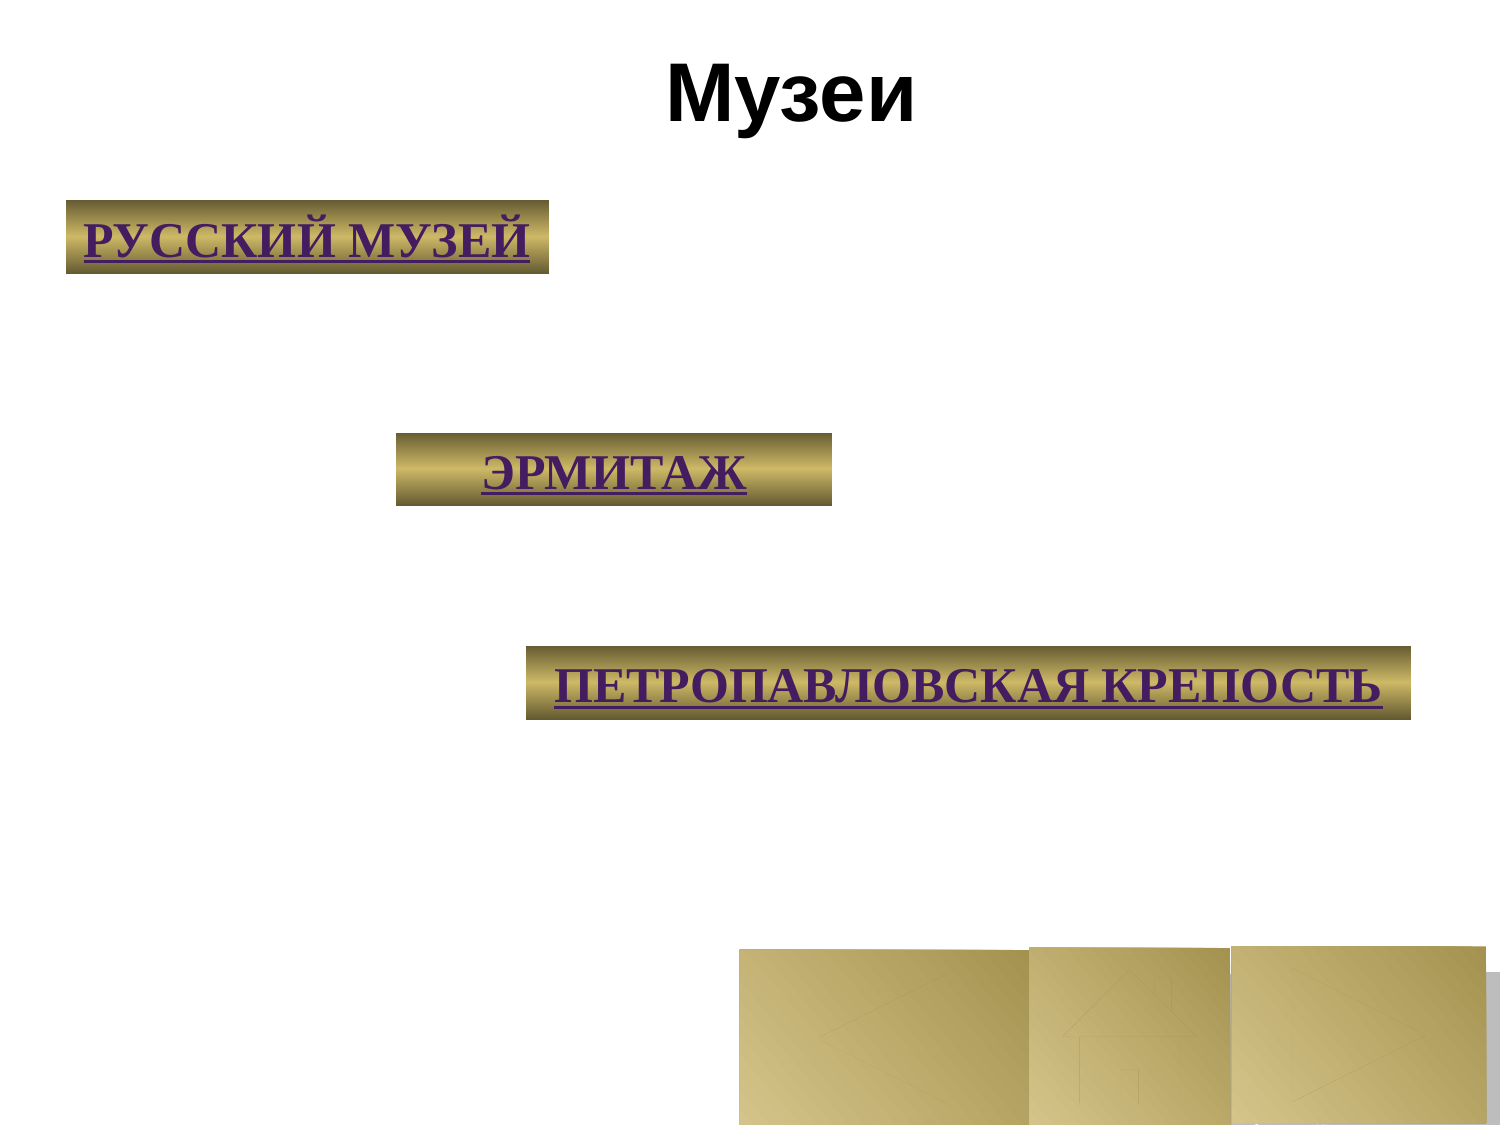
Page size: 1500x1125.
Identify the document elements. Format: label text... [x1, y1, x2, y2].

text_box ПЕТРОПАВЛОВСКАЯ КРЕПОСТЬ [526, 645, 1412, 720]
text_box ЭРМИТАЖ [396, 432, 833, 507]
text_box [739, 946, 1487, 1125]
title Музеи [116, 30, 1467, 219]
text_box РУССКИЙ МУЗЕЙ [65, 200, 549, 275]
